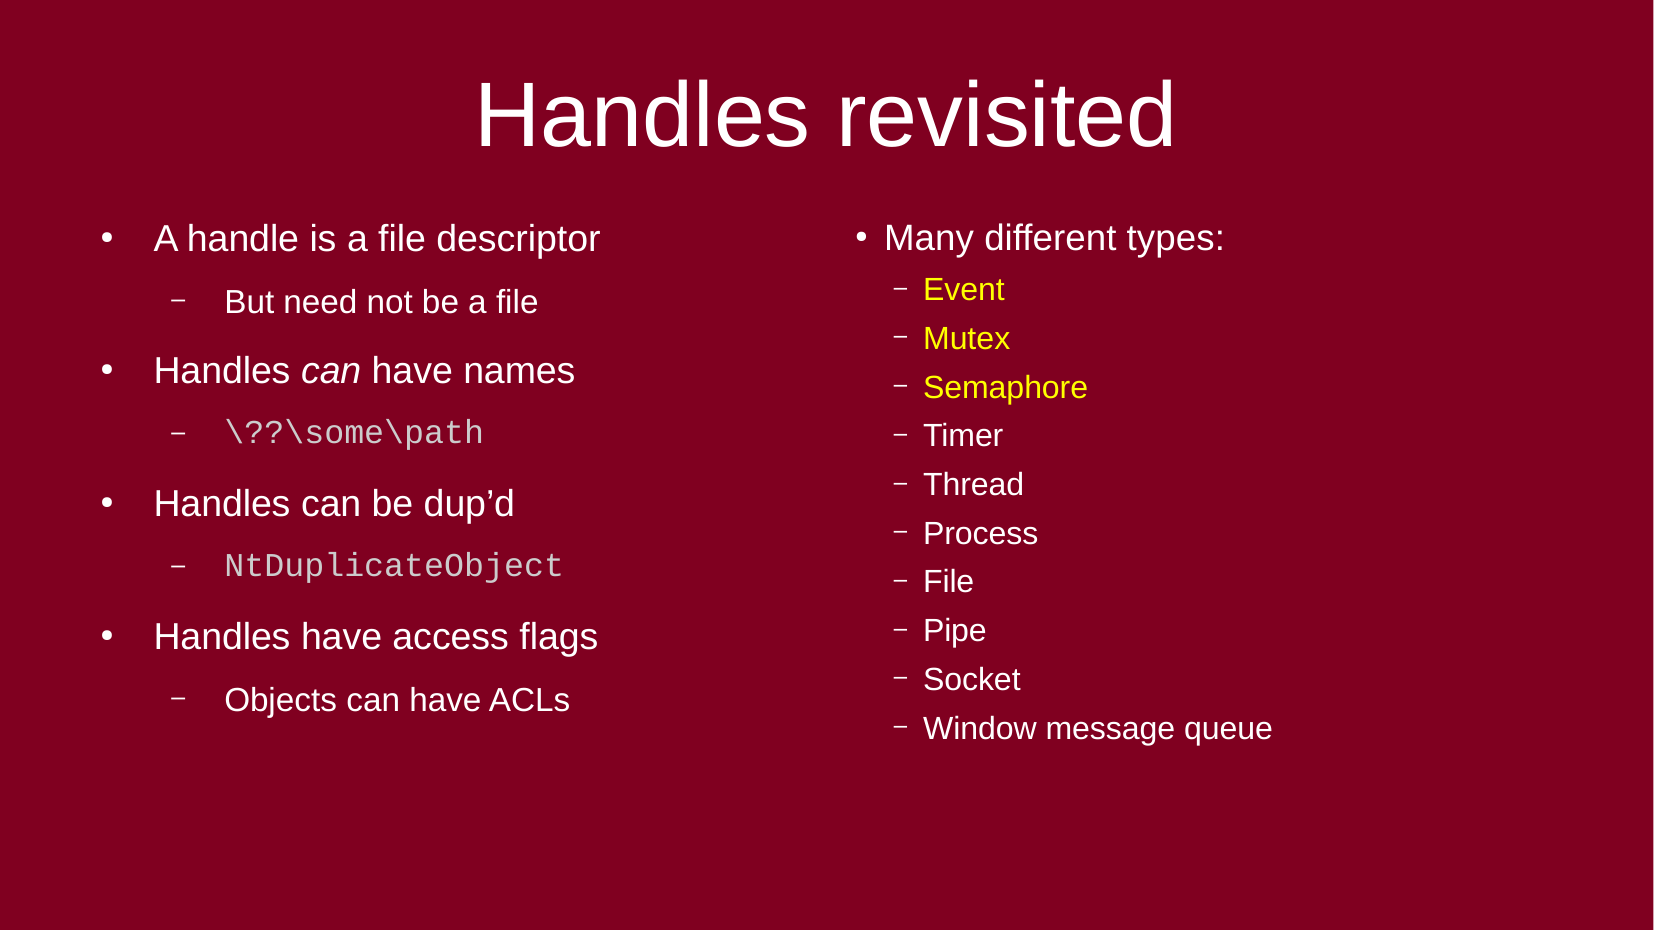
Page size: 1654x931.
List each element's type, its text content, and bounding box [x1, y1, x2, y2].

title Handles revisited [82, 37, 1571, 193]
list A handle is a file descriptor But need not be a file Handles can have names \??\some\path Handles can be dup’d NtDuplicateObject Handles have access flags Objects can have ACLs [82, 217, 809, 758]
list Many different types: Event Mutex Semaphore Timer Thread Process File Pipe Socket Window message queue [845, 217, 1572, 758]
